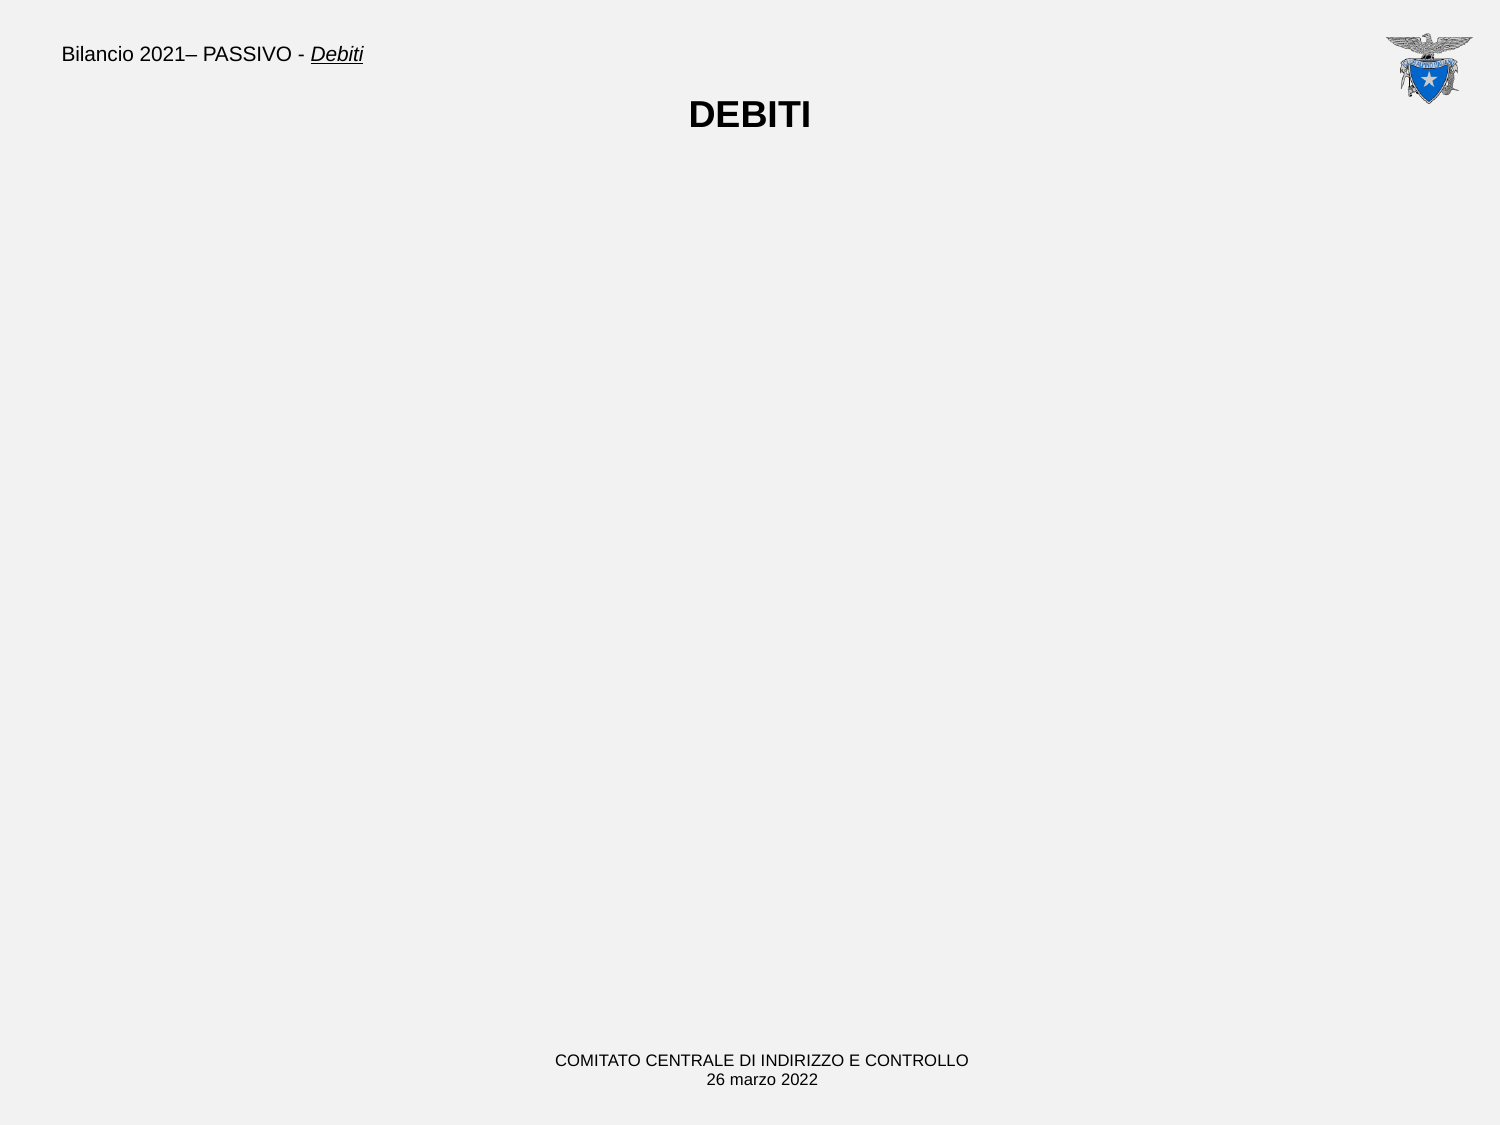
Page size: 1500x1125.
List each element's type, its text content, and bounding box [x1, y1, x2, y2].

text_box DEBITI [259, 93, 1241, 136]
text_box Bilancio 2021– PASSIVO - Debiti [46, 35, 434, 76]
text_box COMITATO CENTRALE DI INDIRIZZO E CONTROLLO 26 marzo 2022 [278, 1044, 1247, 1100]
picture [1382, 29, 1477, 112]
